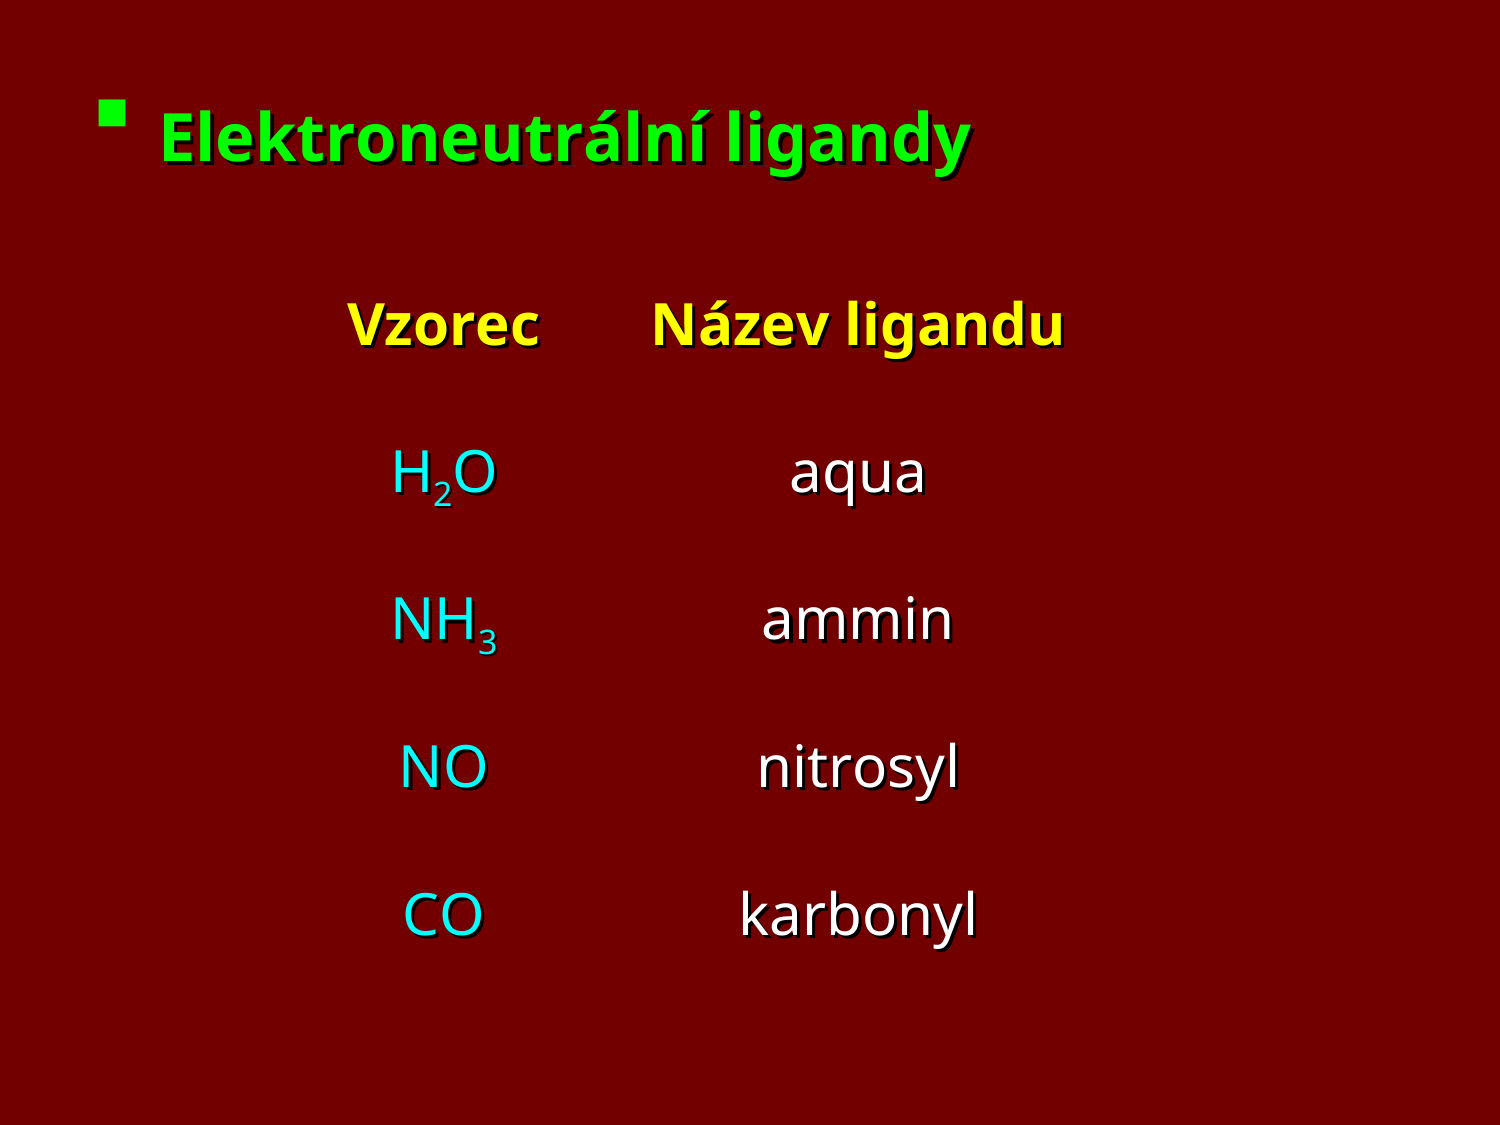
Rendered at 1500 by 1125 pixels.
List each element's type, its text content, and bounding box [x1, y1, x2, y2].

table_header Vzorec [278, 279, 610, 426]
table_cell CO [278, 869, 610, 1016]
title Elektroneutrální ligandy [76, 30, 1427, 219]
table_cell aqua [610, 426, 1106, 574]
table_cell karbonyl [610, 869, 1106, 1016]
table_header Název ligandu [610, 279, 1106, 426]
table_cell nitrosyl [610, 721, 1106, 869]
table_cell ammin [610, 574, 1106, 721]
table_cell NO [278, 721, 610, 869]
table_cell H2O [278, 426, 610, 574]
table_cell NH3 [278, 574, 610, 721]
